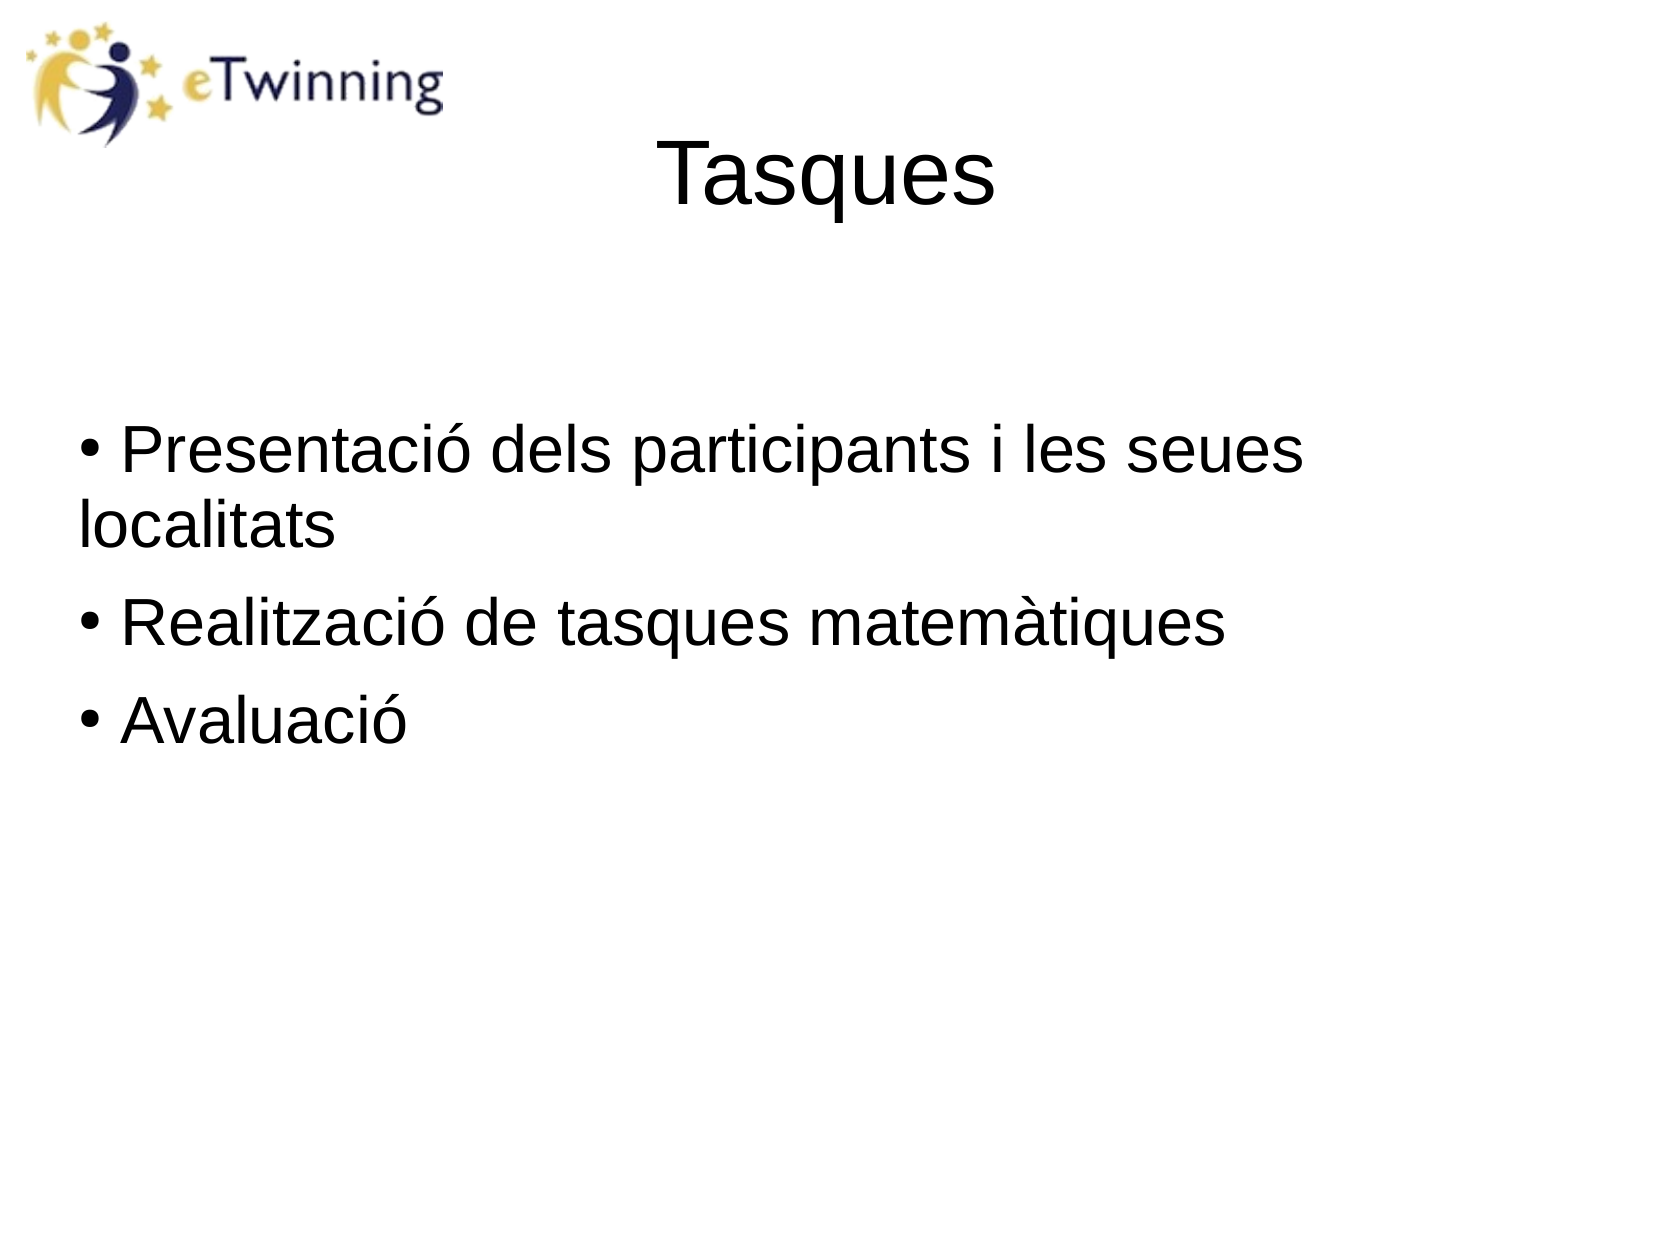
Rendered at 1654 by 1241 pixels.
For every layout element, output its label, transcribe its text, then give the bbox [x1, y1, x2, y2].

subtitle Presentació dels participants i les seues localitats Realització de tasques matemàtiques Avaluació [78, 308, 1567, 863]
title Tasques [82, 88, 1571, 257]
picture [26, 20, 443, 148]
